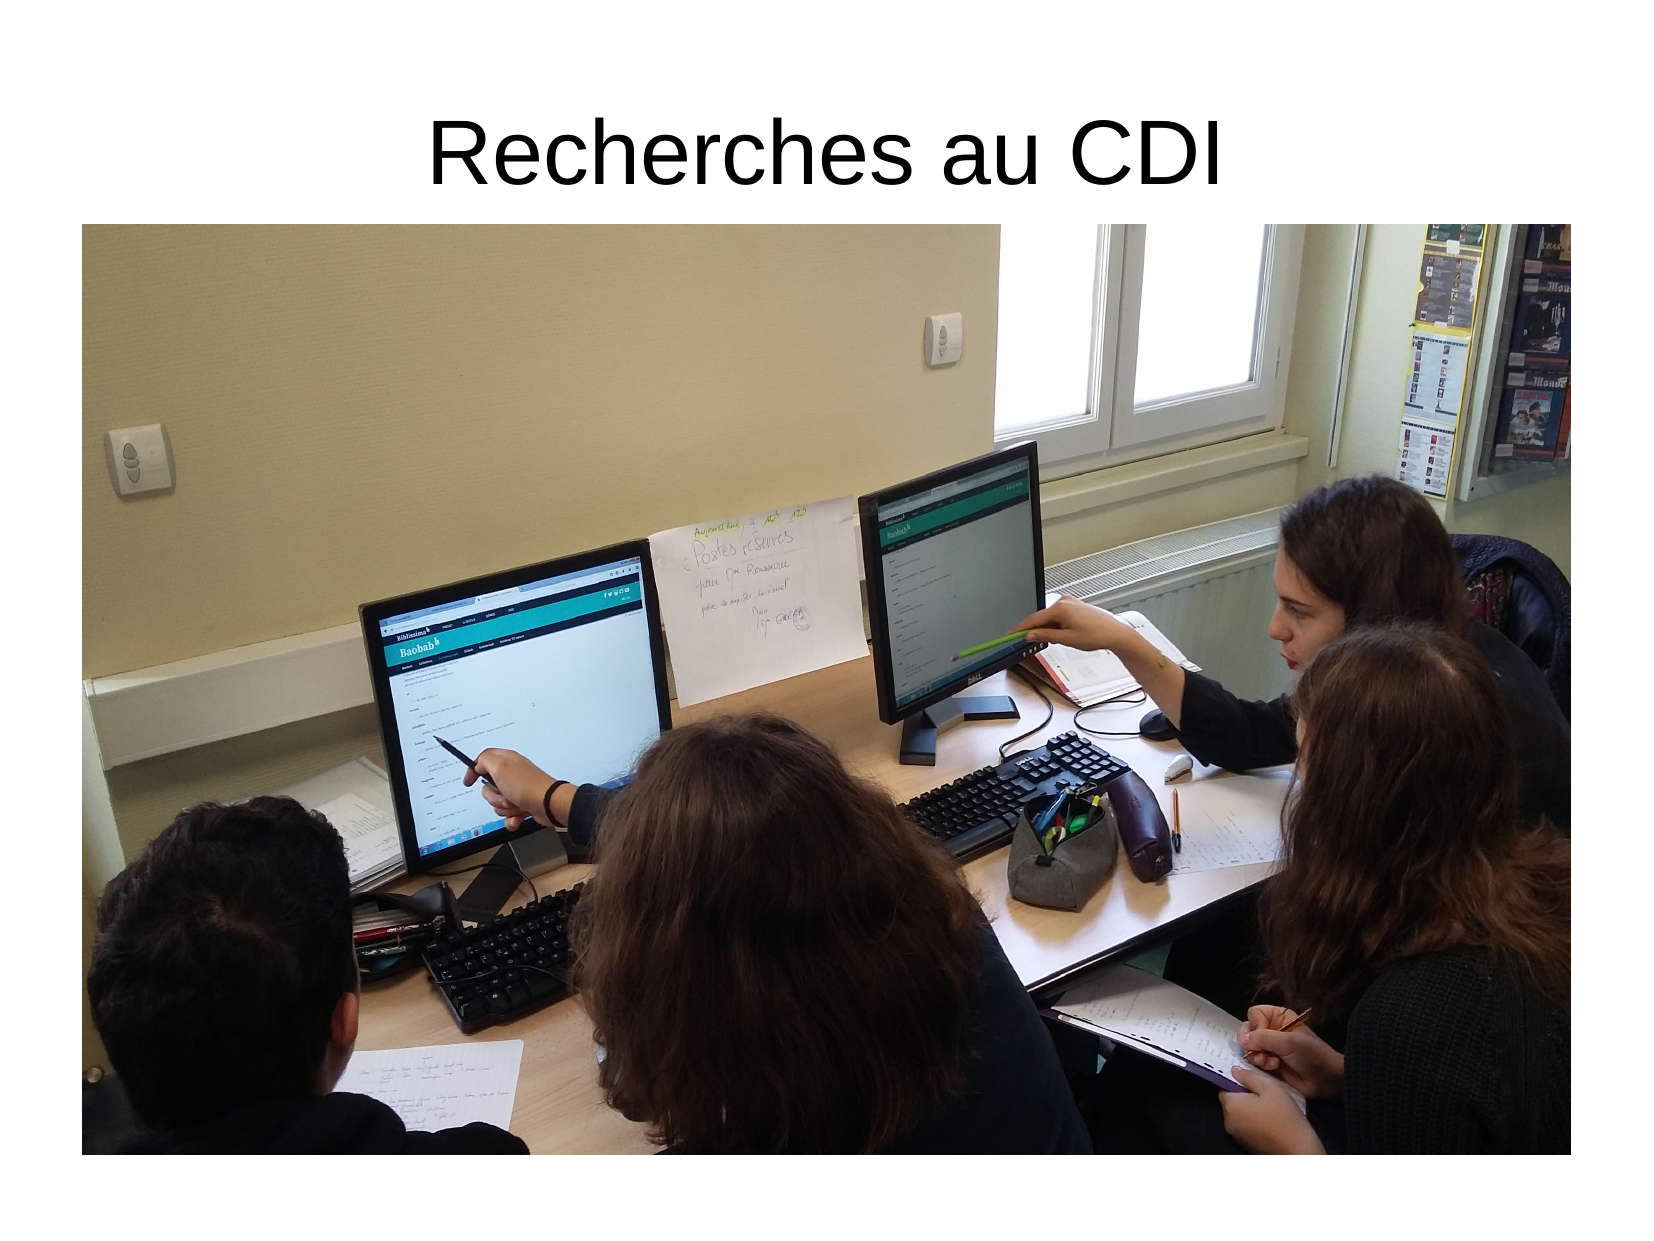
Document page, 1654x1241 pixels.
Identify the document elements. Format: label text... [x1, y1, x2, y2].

picture [82, 224, 1571, 1155]
title Recherches au CDI [82, 49, 1571, 224]
